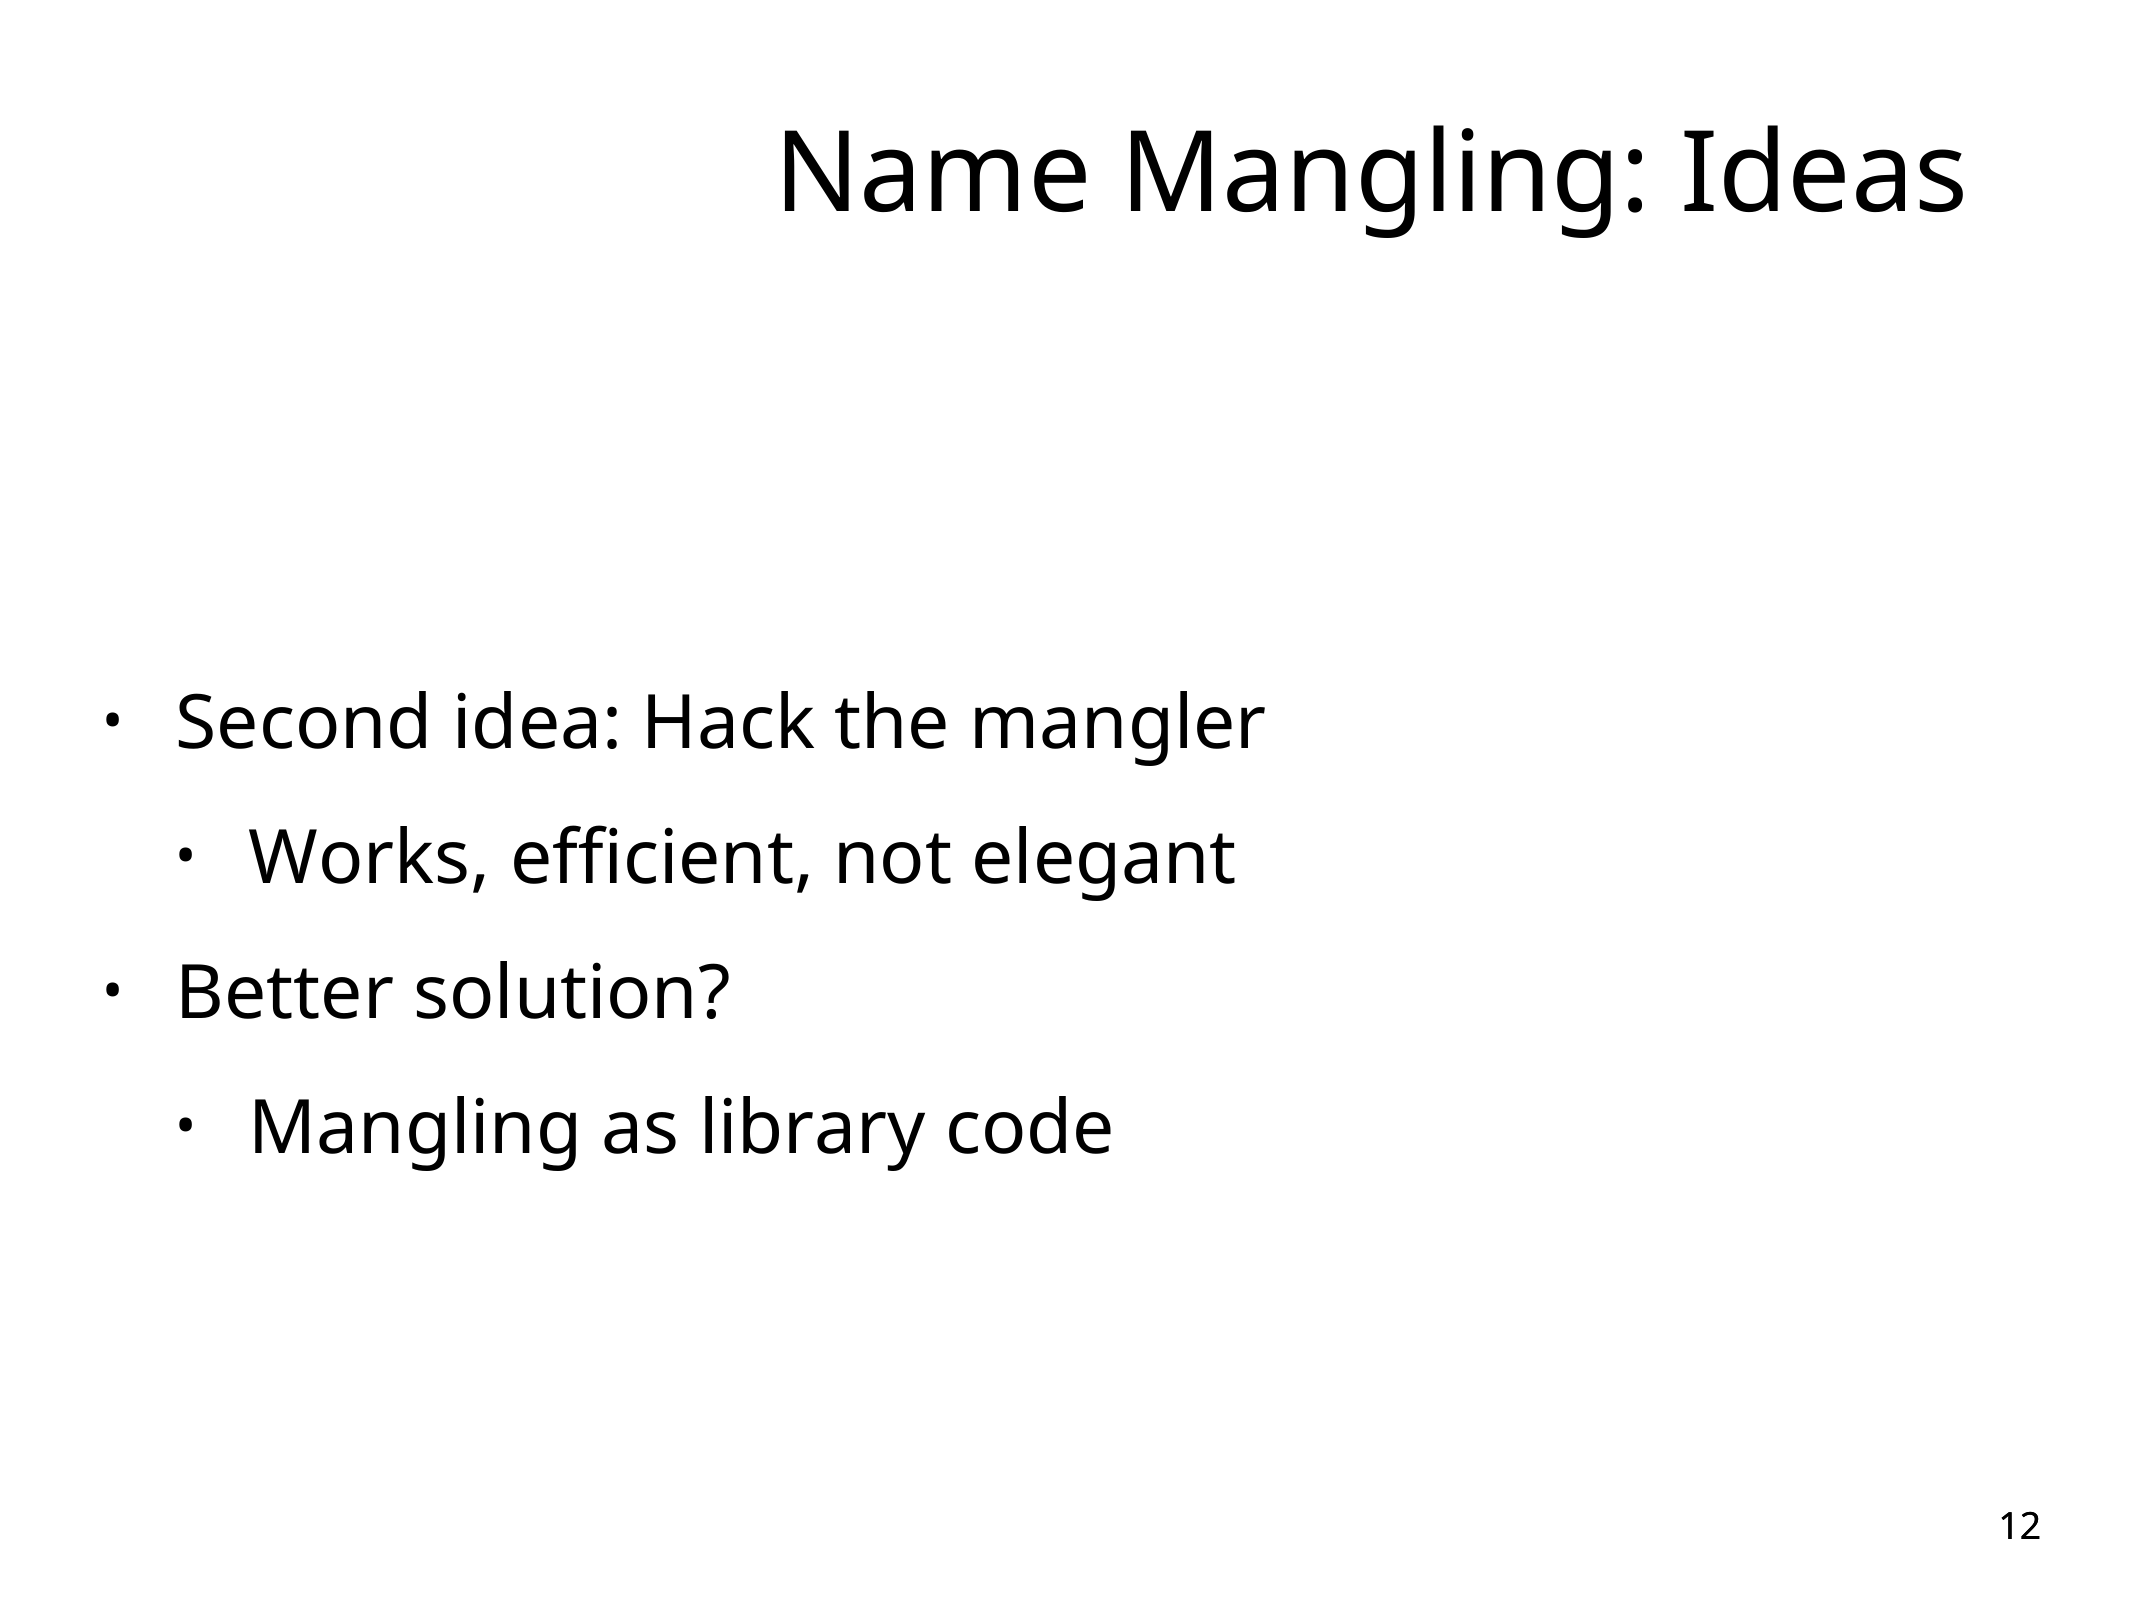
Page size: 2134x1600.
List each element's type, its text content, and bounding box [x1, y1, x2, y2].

text_box <number> [1985, 1493, 2055, 1557]
title Name Mangling: Ideas [156, 72, 1978, 261]
list Second idea: Hack the mangler Works, efficient, not elegant Better solution? Mangling as library code [94, 332, 2039, 1509]
